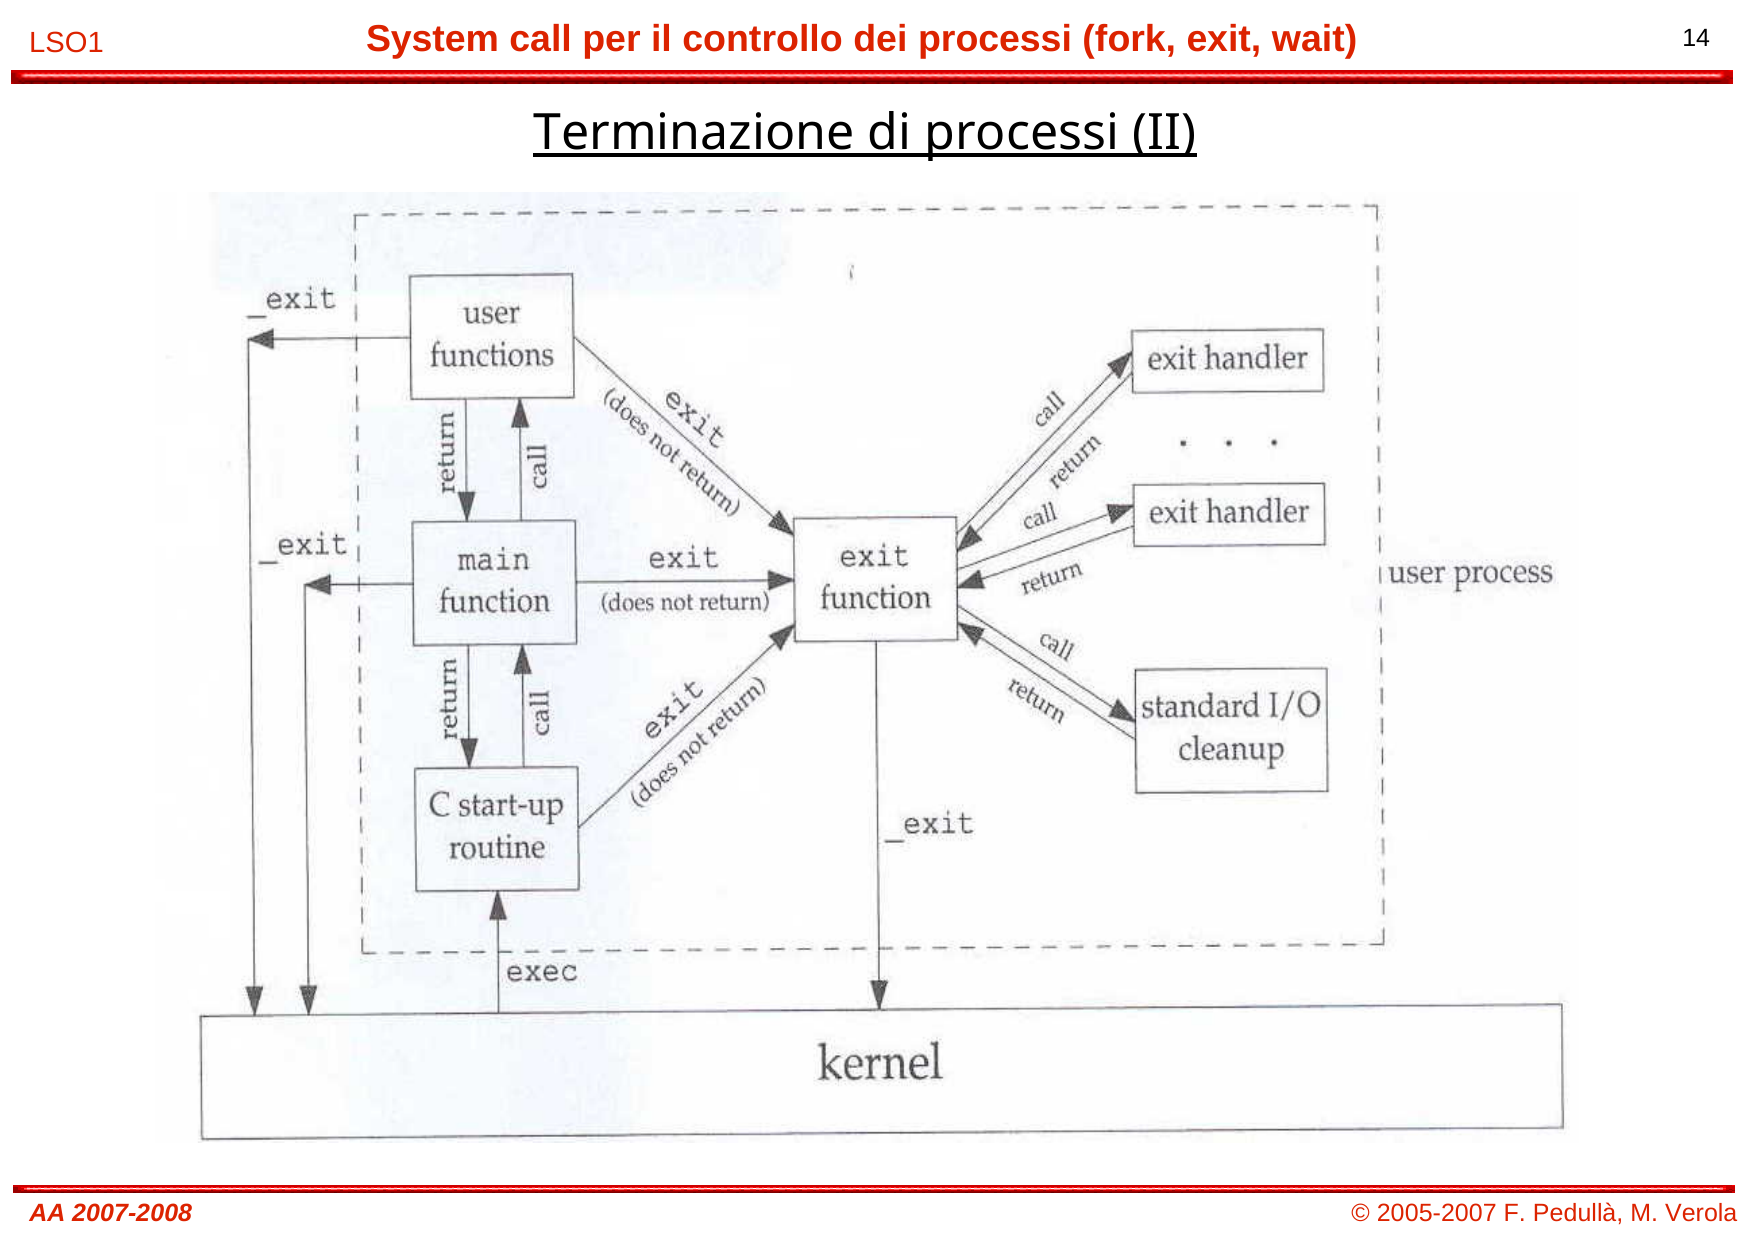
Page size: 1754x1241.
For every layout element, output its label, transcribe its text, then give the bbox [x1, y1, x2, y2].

picture [11, 70, 1733, 84]
title Terminazione di processi (II) [467, 84, 1263, 180]
picture [155, 192, 1579, 1143]
picture [13, 1185, 1735, 1193]
